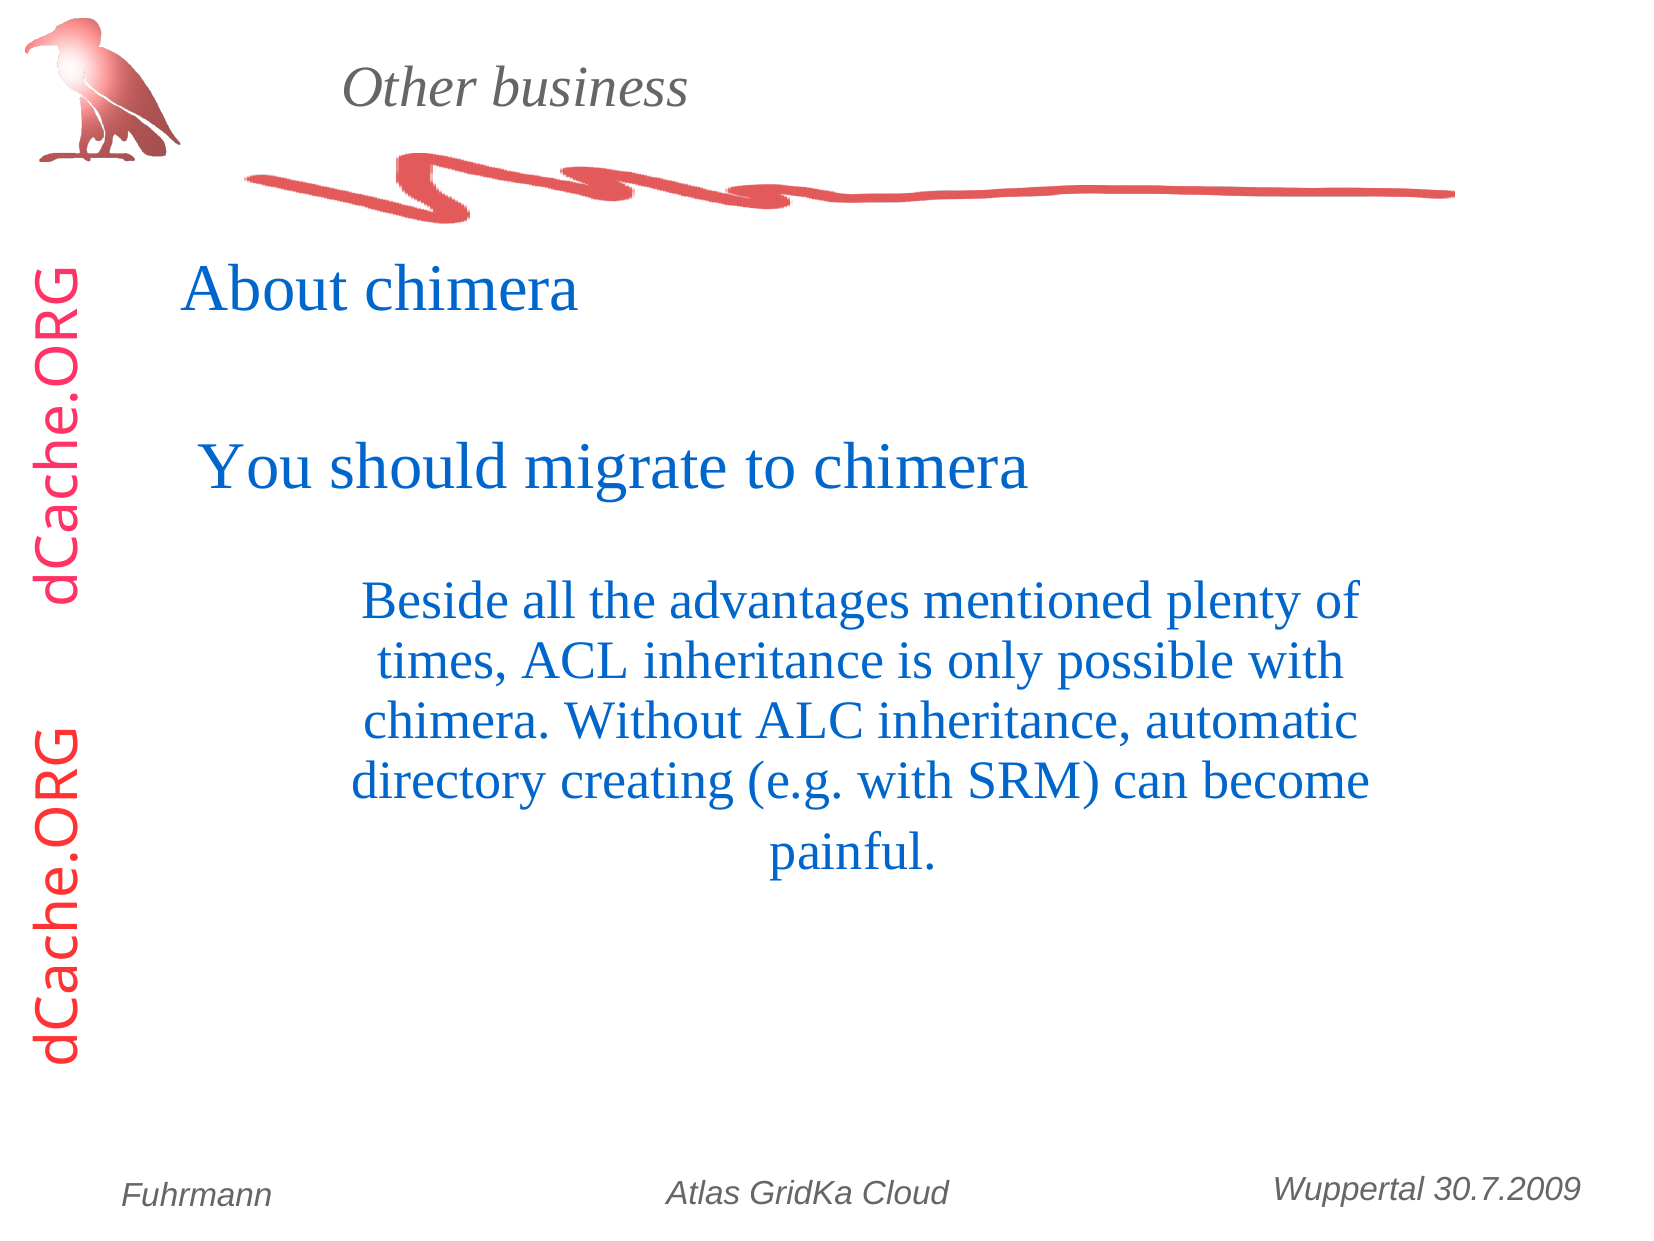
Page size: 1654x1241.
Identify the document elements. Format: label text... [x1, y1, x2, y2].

text_box Beside all the advantages mentioned plenty of times, ACL inheritance is only possible with chimera. Without ALC inheritance, automatic directory creating (e.g. with SRM) can become painful. [336, 562, 1508, 1018]
text_box You should migrate to chimera [183, 421, 1039, 514]
text_box Other business [326, 47, 705, 130]
text_box About chimera [166, 243, 596, 336]
